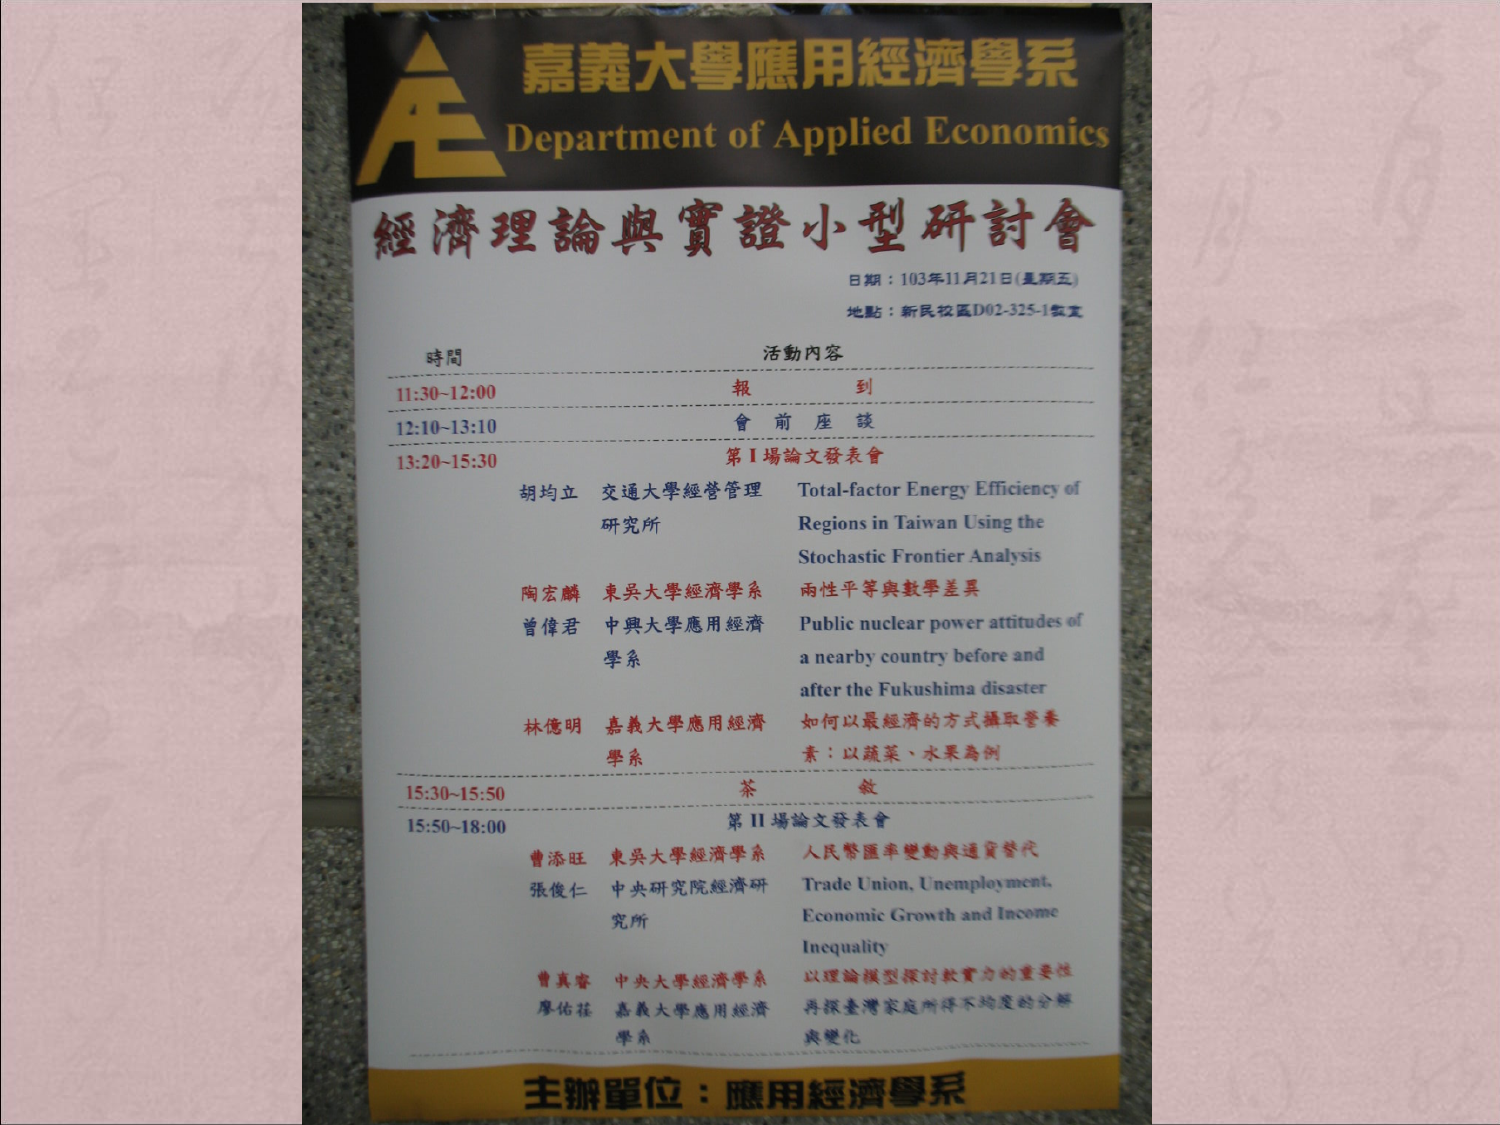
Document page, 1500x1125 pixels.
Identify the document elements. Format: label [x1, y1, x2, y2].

picture [301, 2, 1152, 1125]
